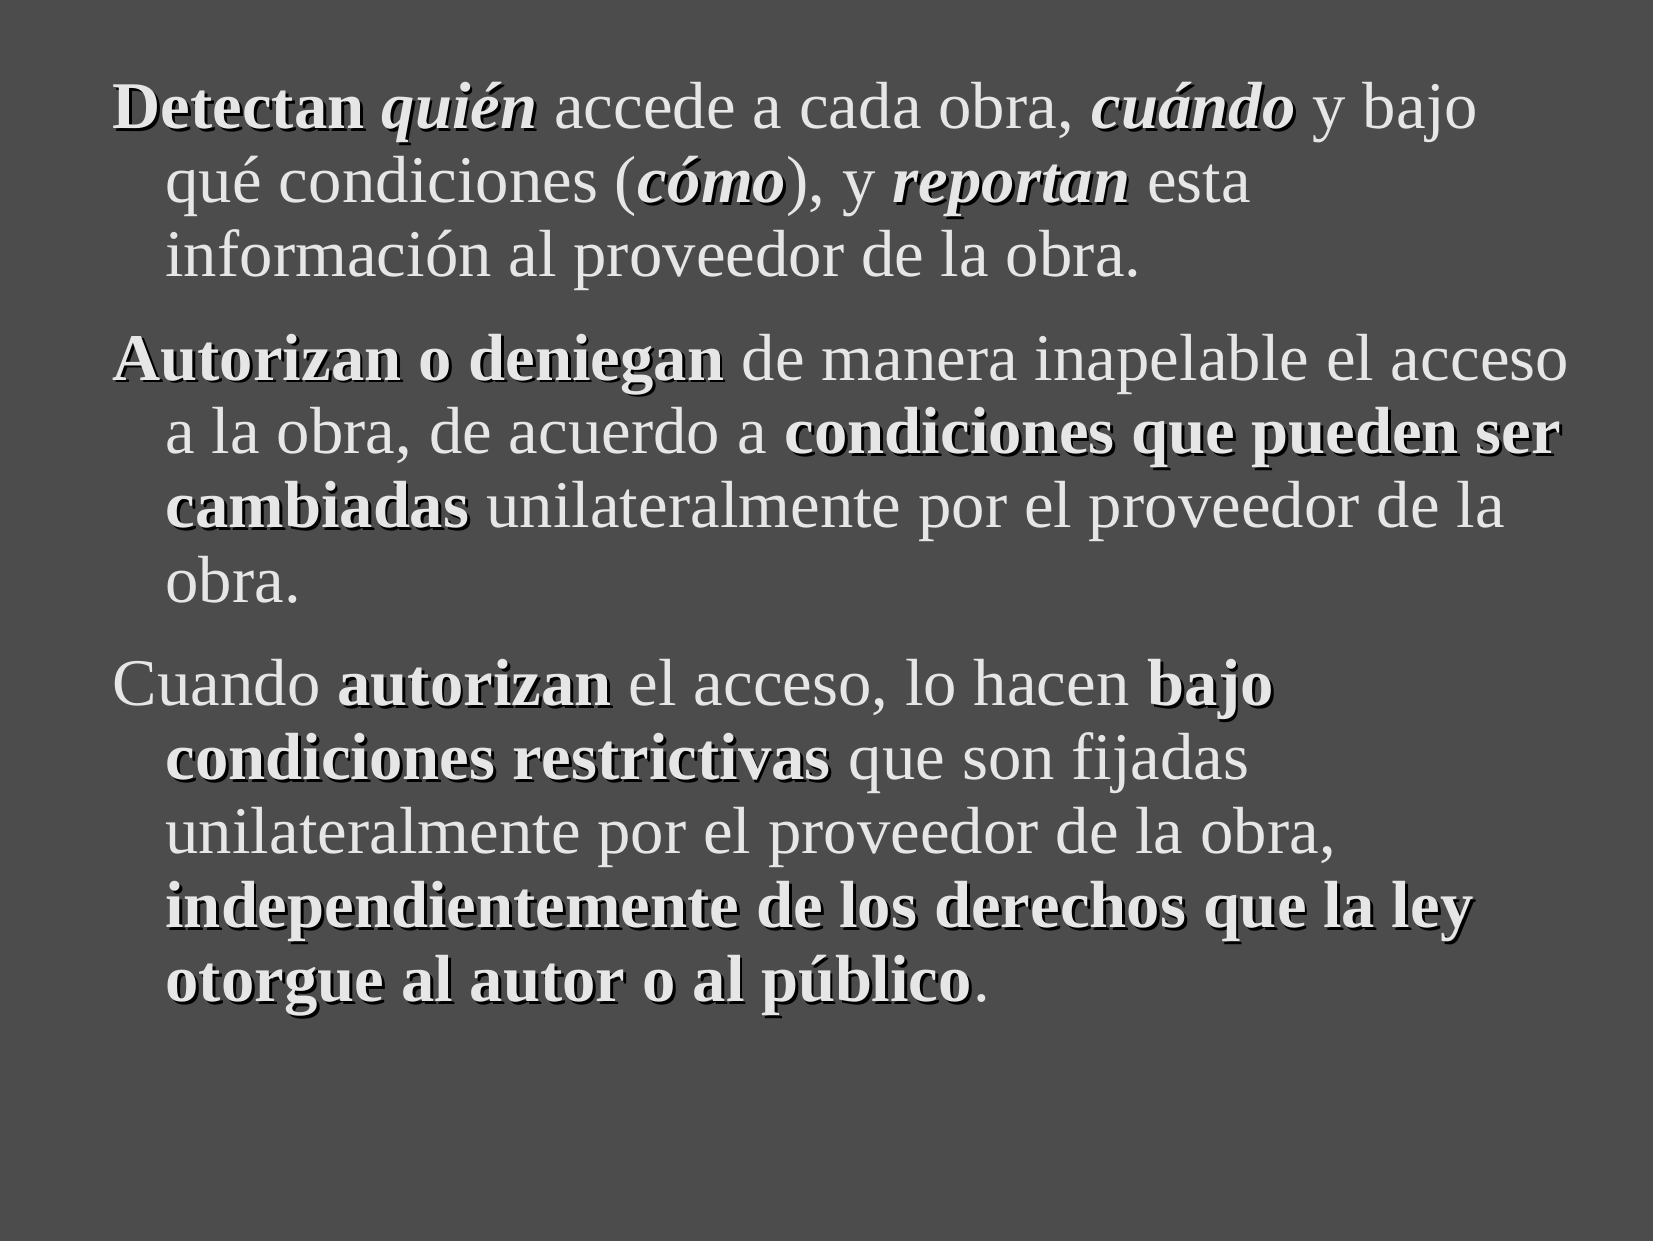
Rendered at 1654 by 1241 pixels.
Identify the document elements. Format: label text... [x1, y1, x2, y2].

list Detectan quién accede a cada obra, cuándo y bajo qué condiciones (cómo), y reportan esta información al proveedor de la obra. Autorizan o deniegan de manera inapelable el acceso a la obra, de acuerdo a condiciones que pueden ser cambiadas unilateralmente por el proveedor de la obra. Cuando autorizan el acceso, lo hacen bajo condiciones restrictivas que son fijadas unilateralmente por el proveedor de la obra, independientemente de los derechos que la ley otorgue al autor o al público. [94, 68, 1583, 1155]
